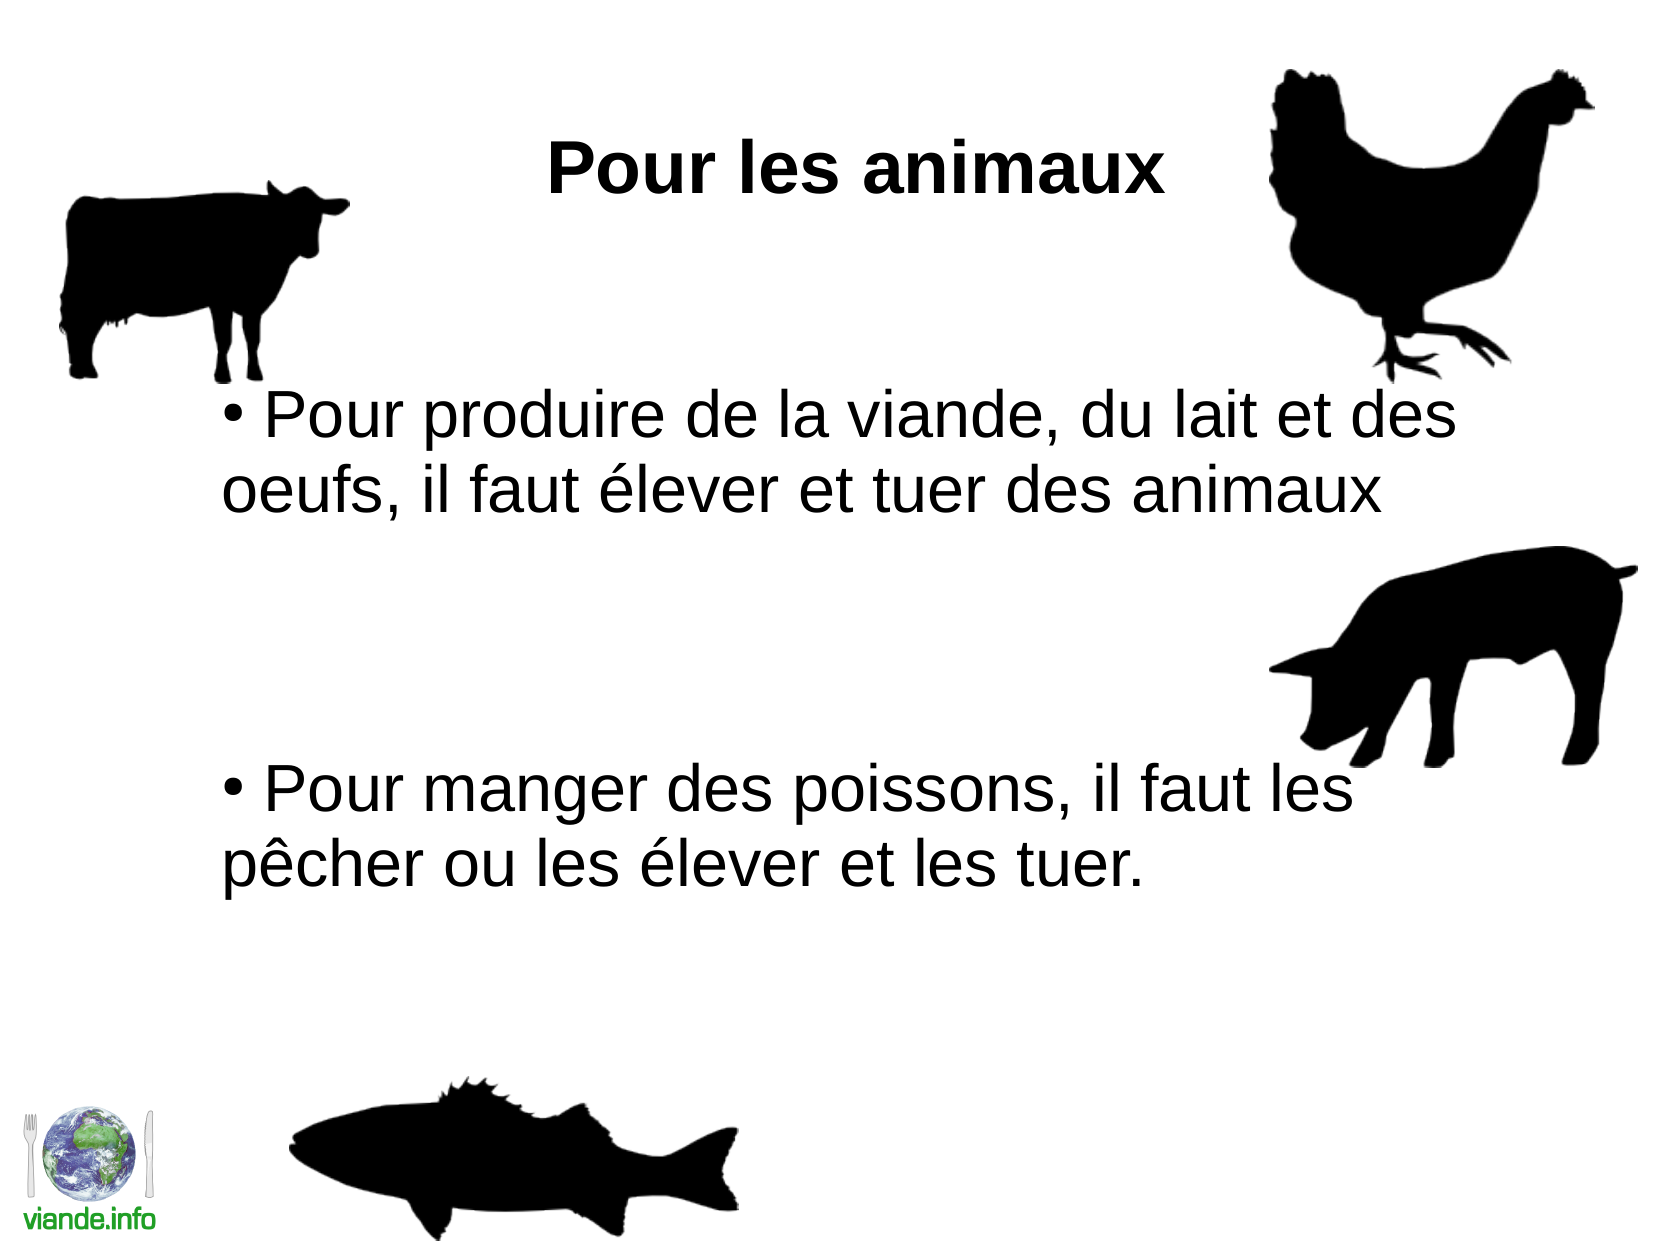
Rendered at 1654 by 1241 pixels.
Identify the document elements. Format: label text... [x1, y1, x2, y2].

text_box Pour les animaux Pour produire de la viande, du lait et des oeufs, il faut élever et tuer des animaux Pour manger des poissons, il faut les pêcher ou les élever et les tuer. [206, 118, 1506, 1202]
picture [0, 1092, 178, 1241]
picture [1269, 69, 1595, 384]
picture [1269, 546, 1638, 768]
picture [59, 180, 350, 384]
picture [289, 1076, 739, 1241]
